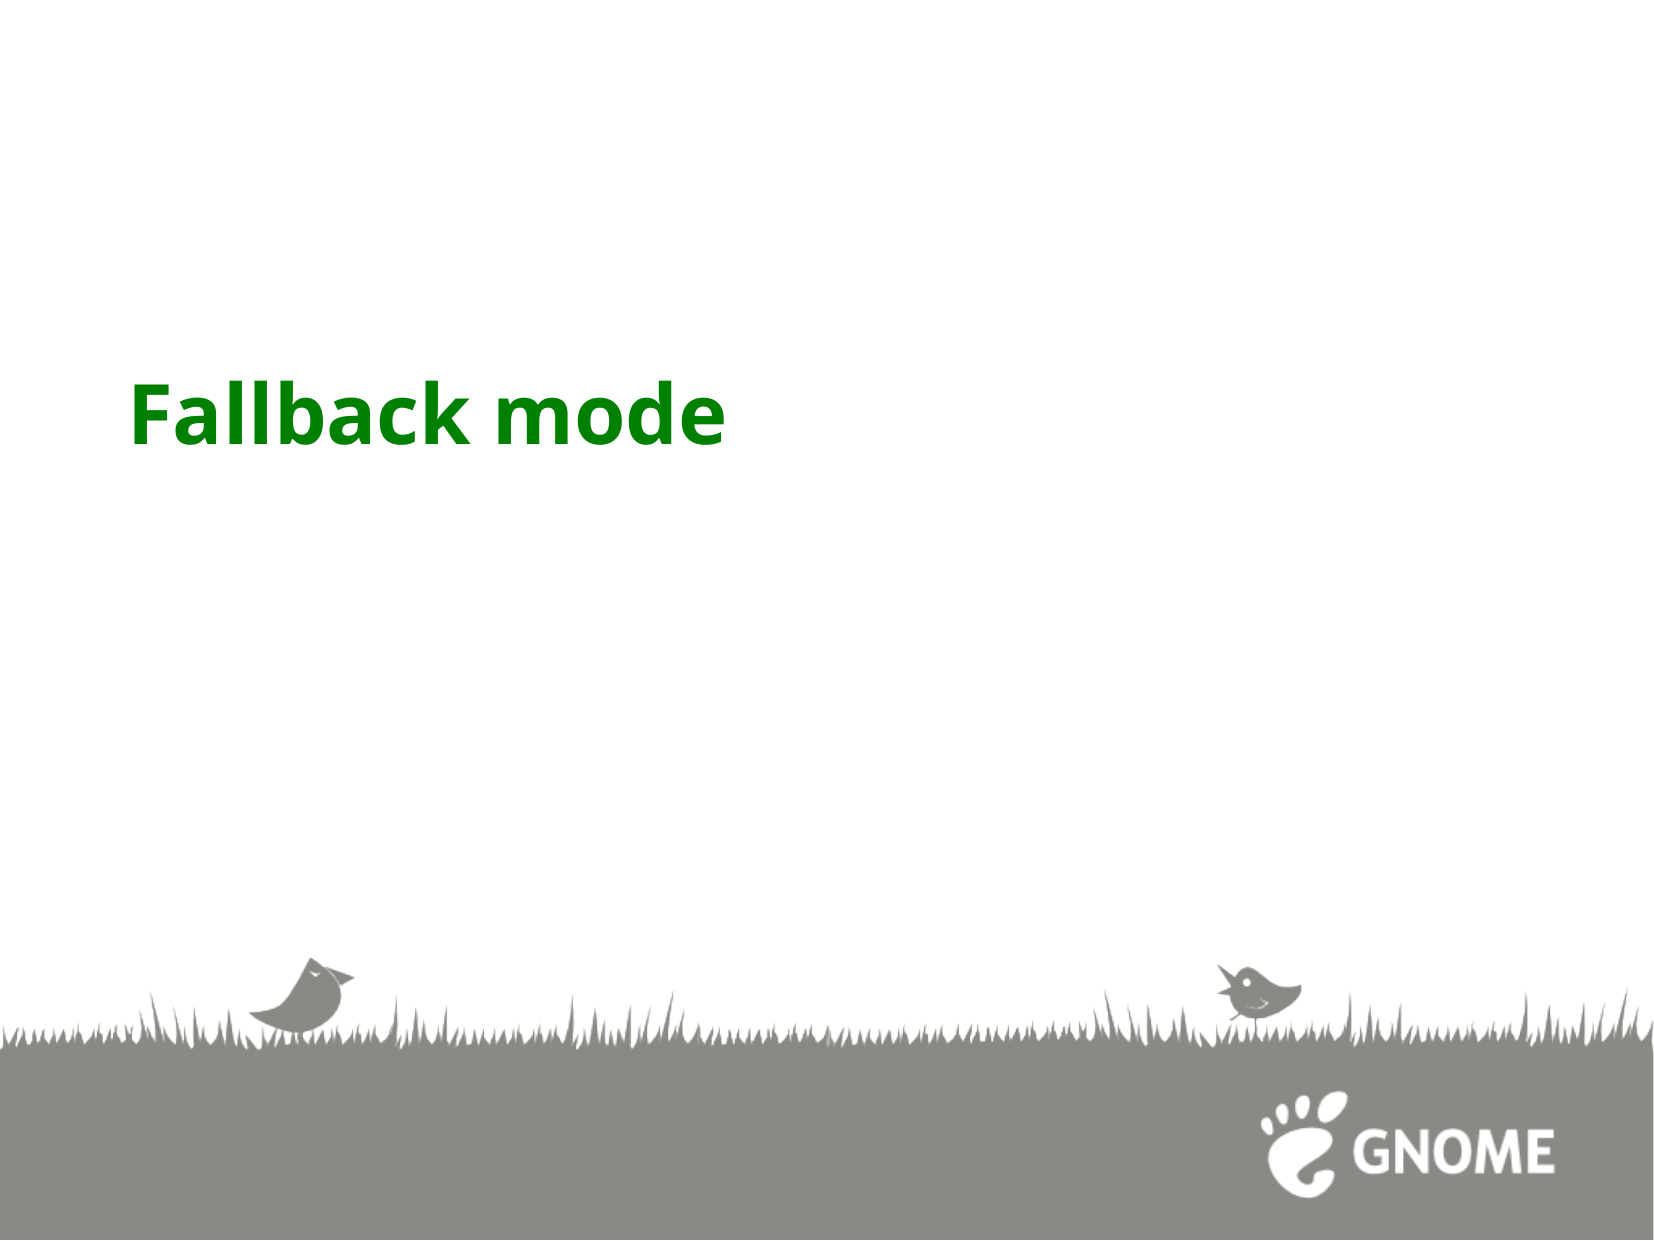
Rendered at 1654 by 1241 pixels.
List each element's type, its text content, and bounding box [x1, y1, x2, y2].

picture [0, 0, 1654, 1241]
text_box Fallback mode [112, 348, 1276, 476]
